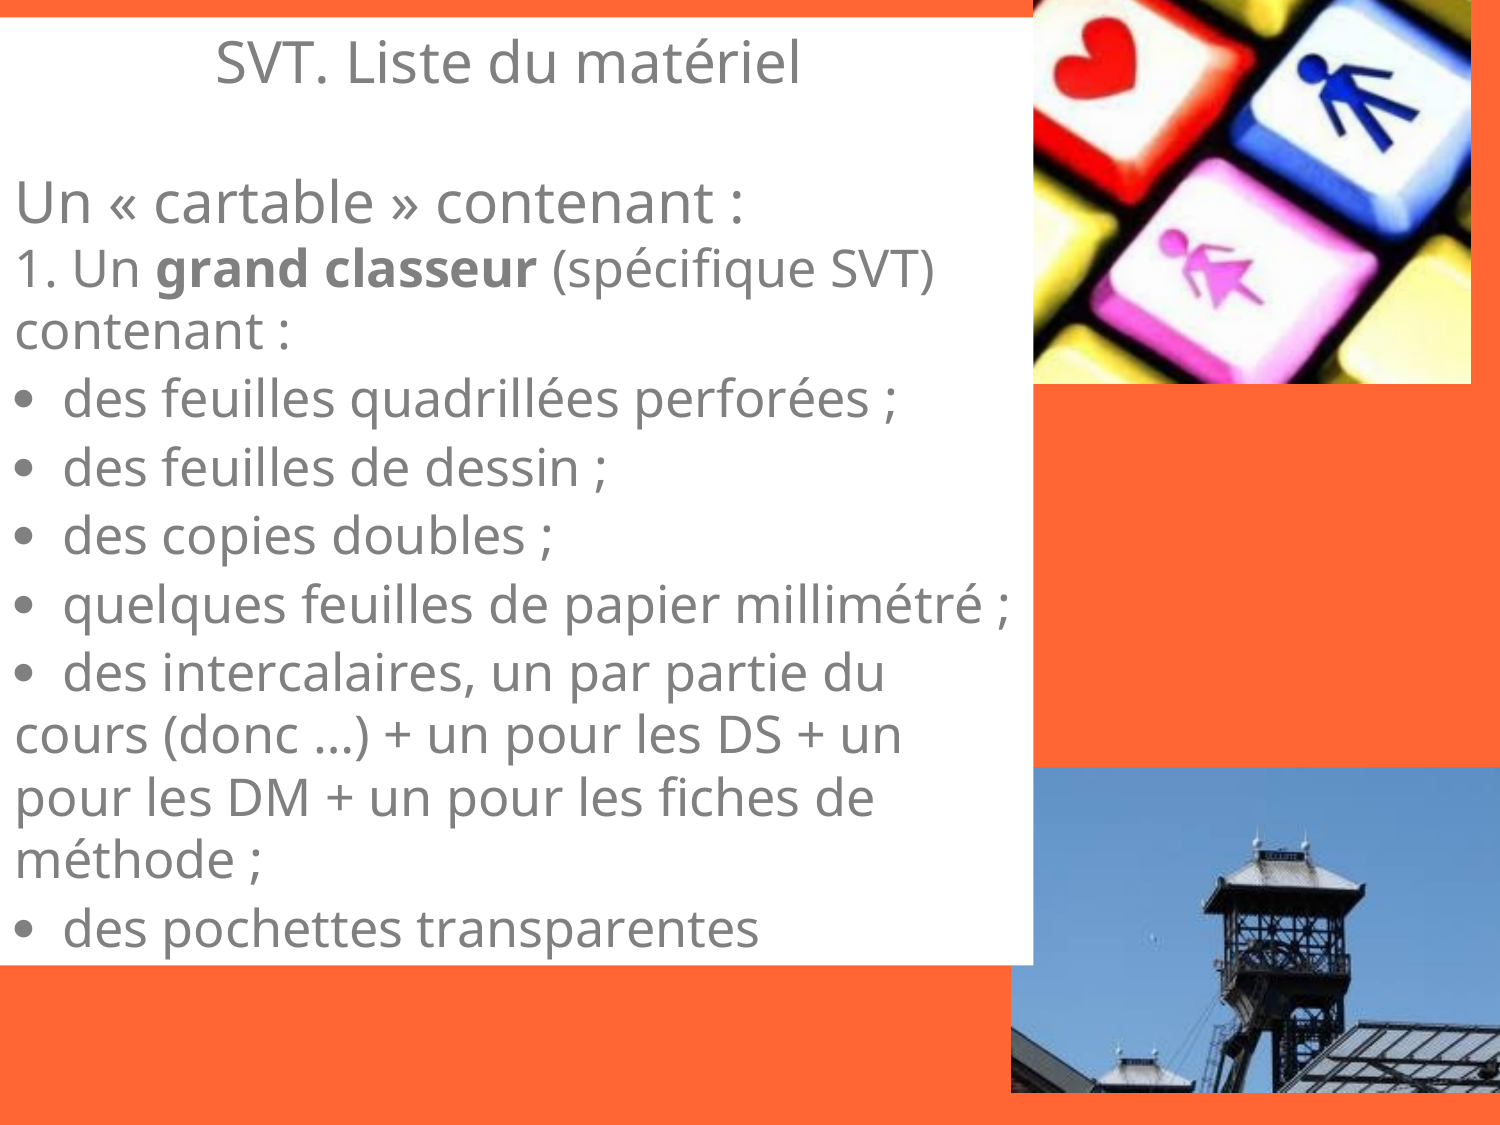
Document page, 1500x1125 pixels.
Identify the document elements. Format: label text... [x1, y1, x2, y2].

picture [1033, 0, 1471, 384]
text_box SVT. Liste du matériel Un « cartable » contenant : 1. Un grand classeur (spécifique SVT) contenant :  des feuilles quadrillées perforées ;  des feuilles de dessin ;  des copies doubles ;  quelques feuilles de papier millimétré ;  des intercalaires, un par partie du cours (donc …) + un pour les DS + un pour les DM + un pour les fiches de méthode ;  des pochettes transparentes [0, 17, 1034, 966]
picture [1011, 767, 1500, 1093]
